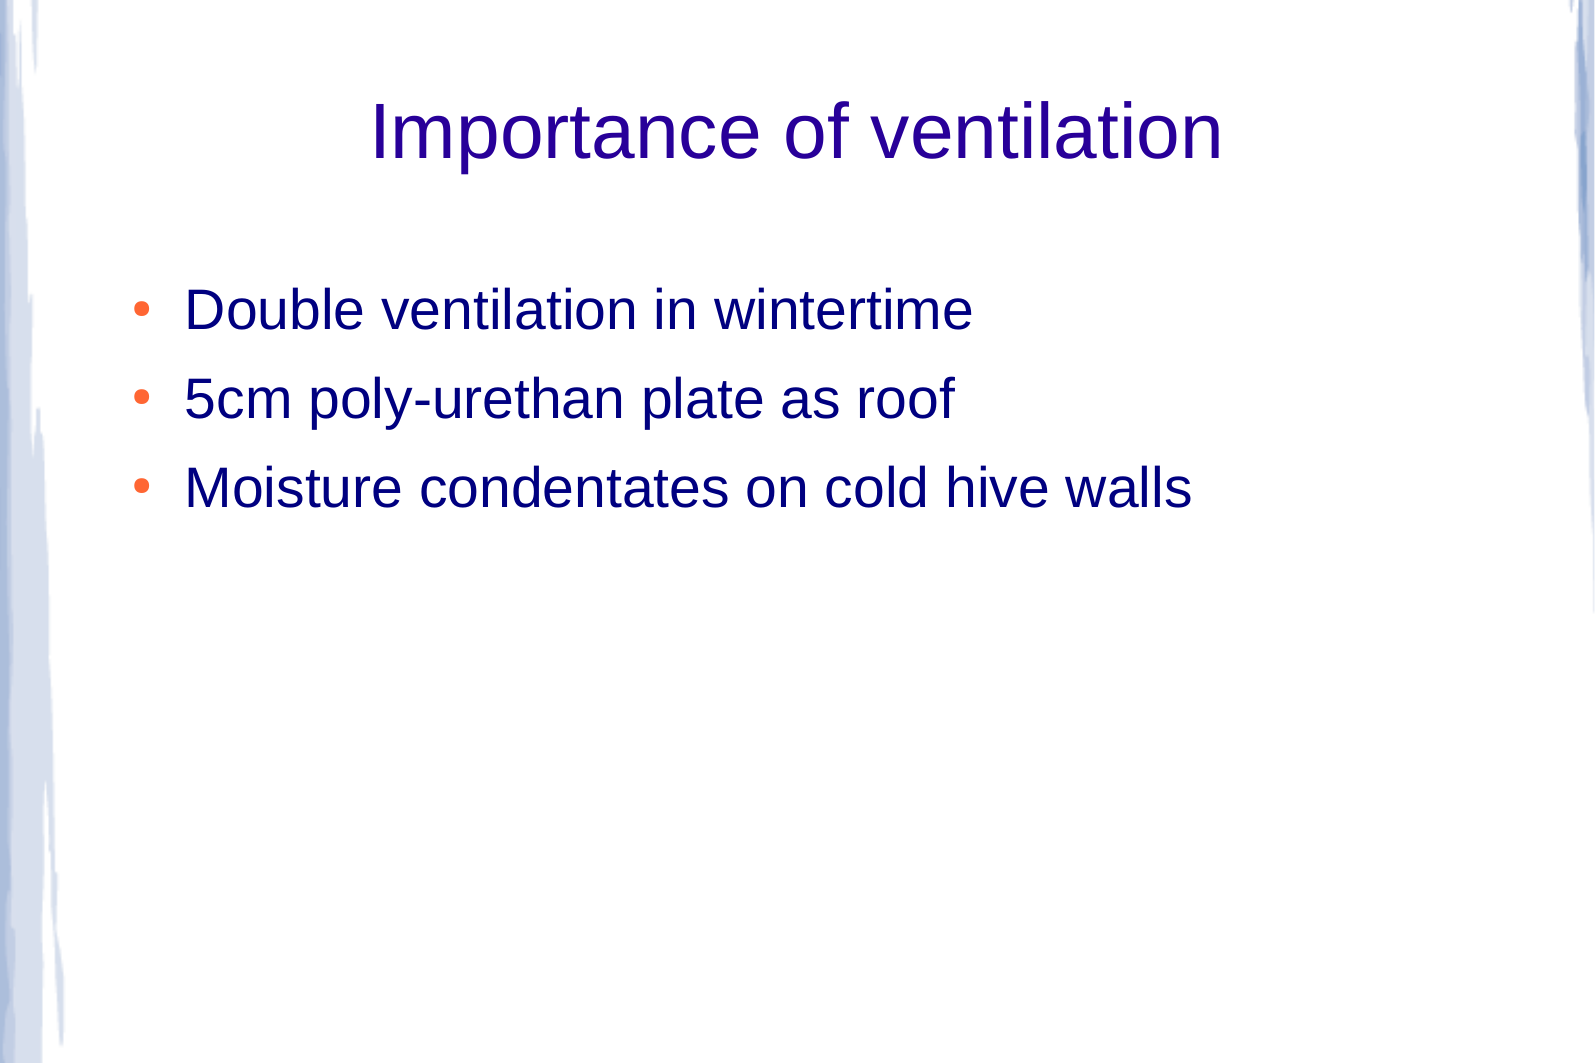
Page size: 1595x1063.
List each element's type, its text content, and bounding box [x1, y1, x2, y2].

picture [0, 0, 1595, 1063]
title Importance of ventilation [79, 42, 1515, 220]
list Double ventilation in wintertime 5cm poly-urethan plate as roof Moisture condentates on cold hive walls [113, 278, 1515, 861]
